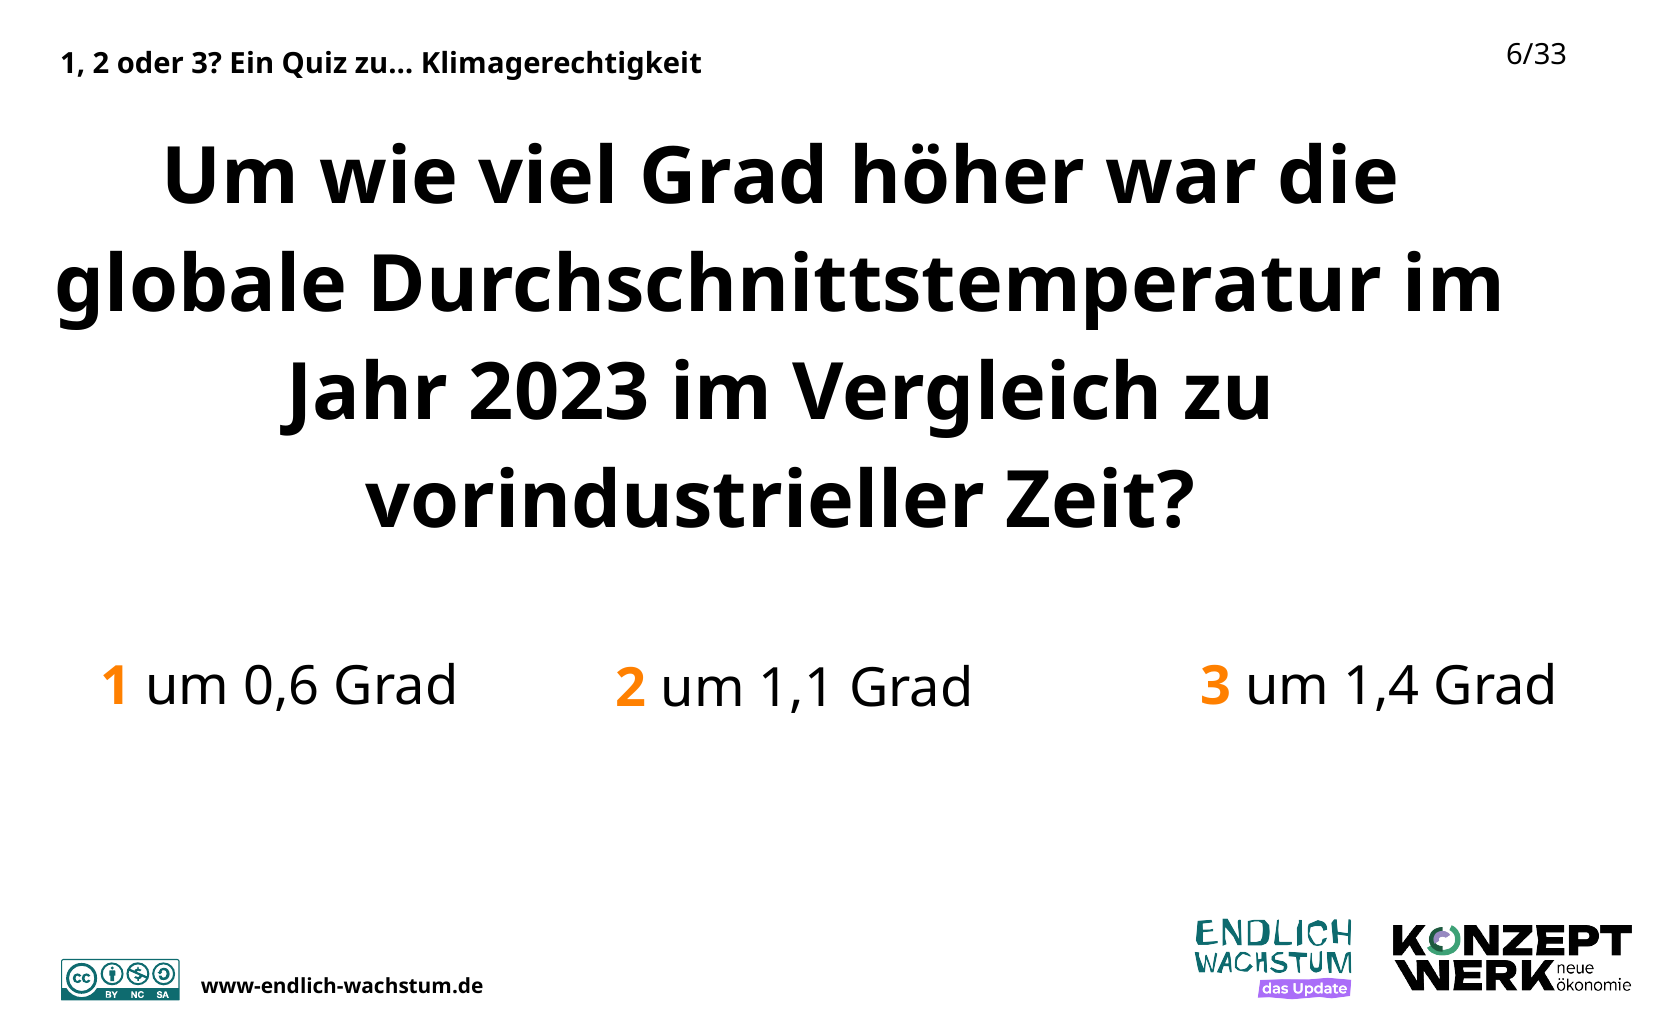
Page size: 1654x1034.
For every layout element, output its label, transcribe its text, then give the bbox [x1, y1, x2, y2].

text_box 2 um 1,1 Grad [530, 641, 1027, 849]
title Um wie viel Grad höher war die globale Durchschnittstemperatur im Jahr 2023 im Vergleich zu vorindustrieller Zeit? [54, 118, 1543, 766]
picture [1387, 917, 1636, 997]
text_box 3 um 1,4 Grad [1114, 639, 1576, 776]
picture [1176, 900, 1374, 1011]
text_box 1 um 0,6 Grad [14, 639, 476, 776]
